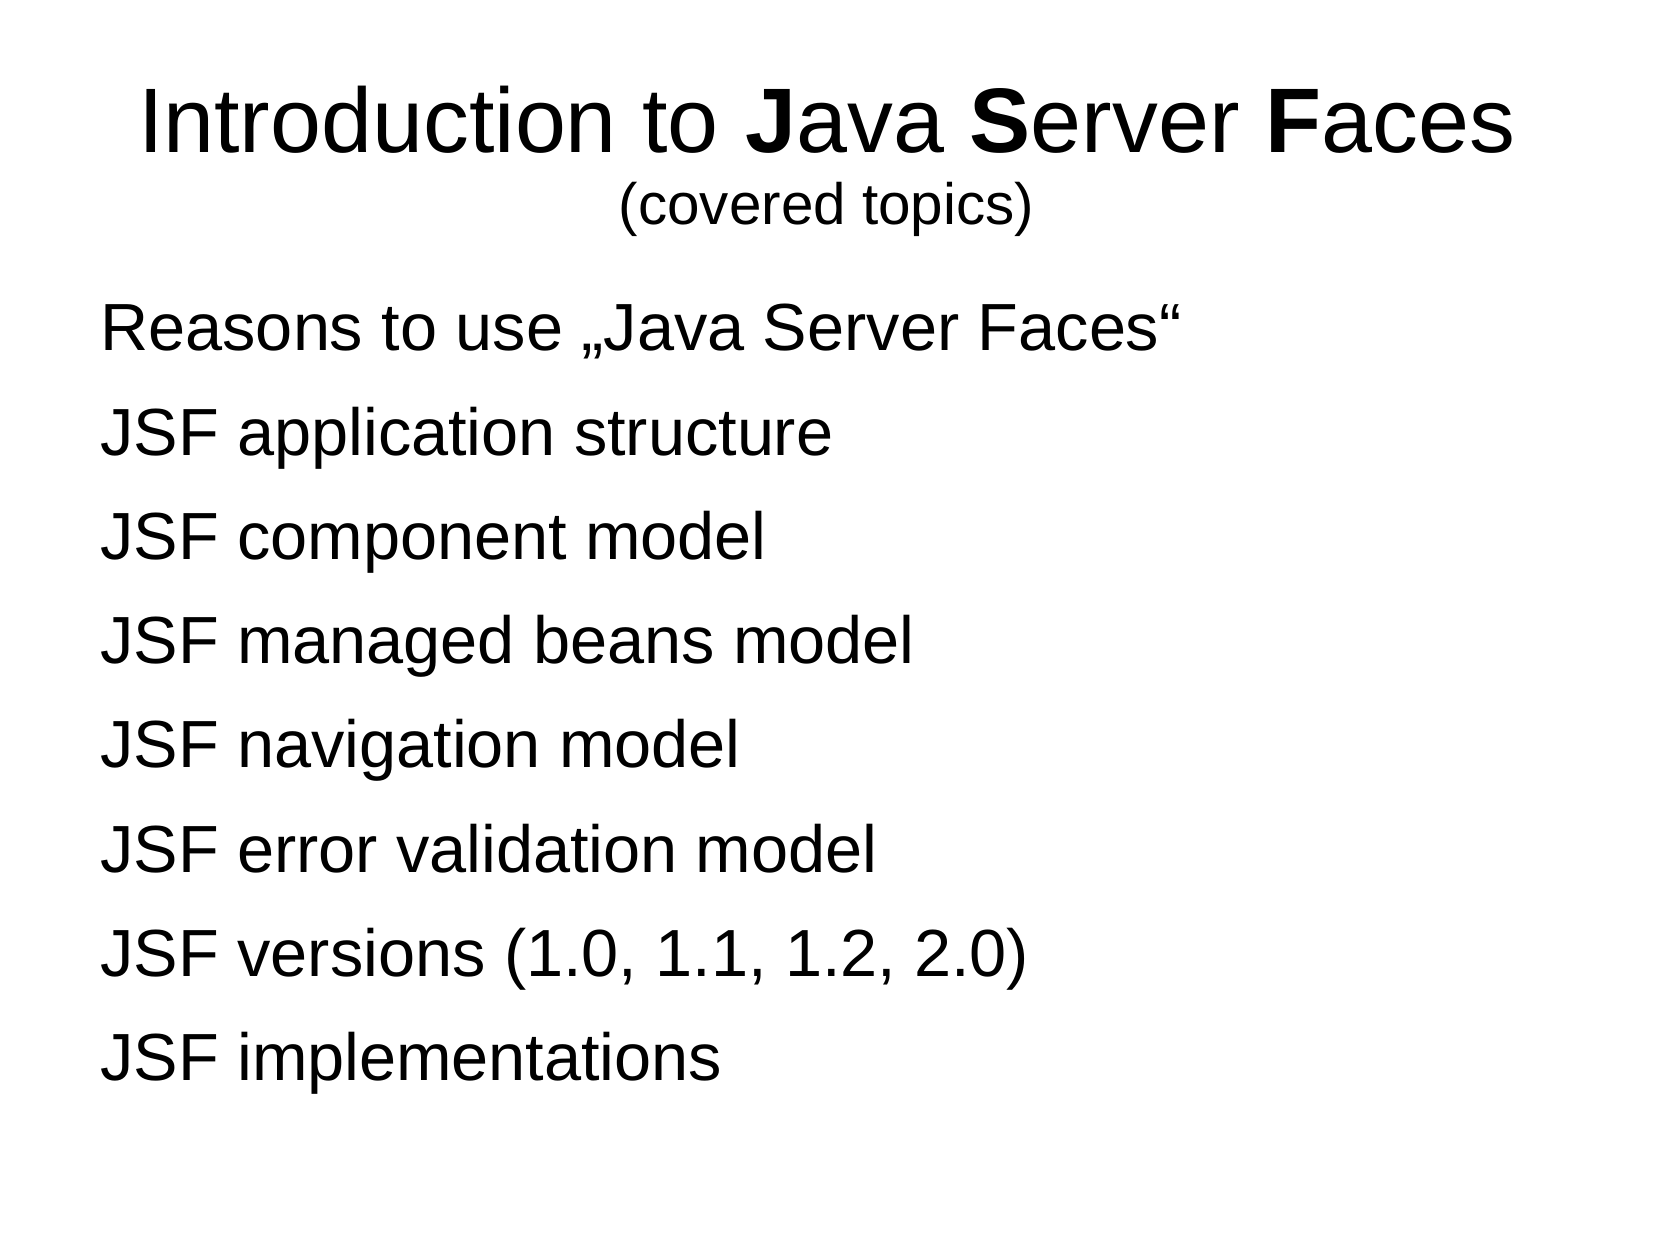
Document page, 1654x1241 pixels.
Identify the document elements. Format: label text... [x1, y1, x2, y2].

list Reasons to use „Java Server Faces“ JSF application structure JSF component model JSF managed beans model JSF navigation model JSF error validation model JSF versions (1.0, 1.1, 1.2, 2.0) JSF implementations [82, 290, 1571, 1109]
title Introduction to Java Server Faces (covered topics) [82, 49, 1571, 257]
